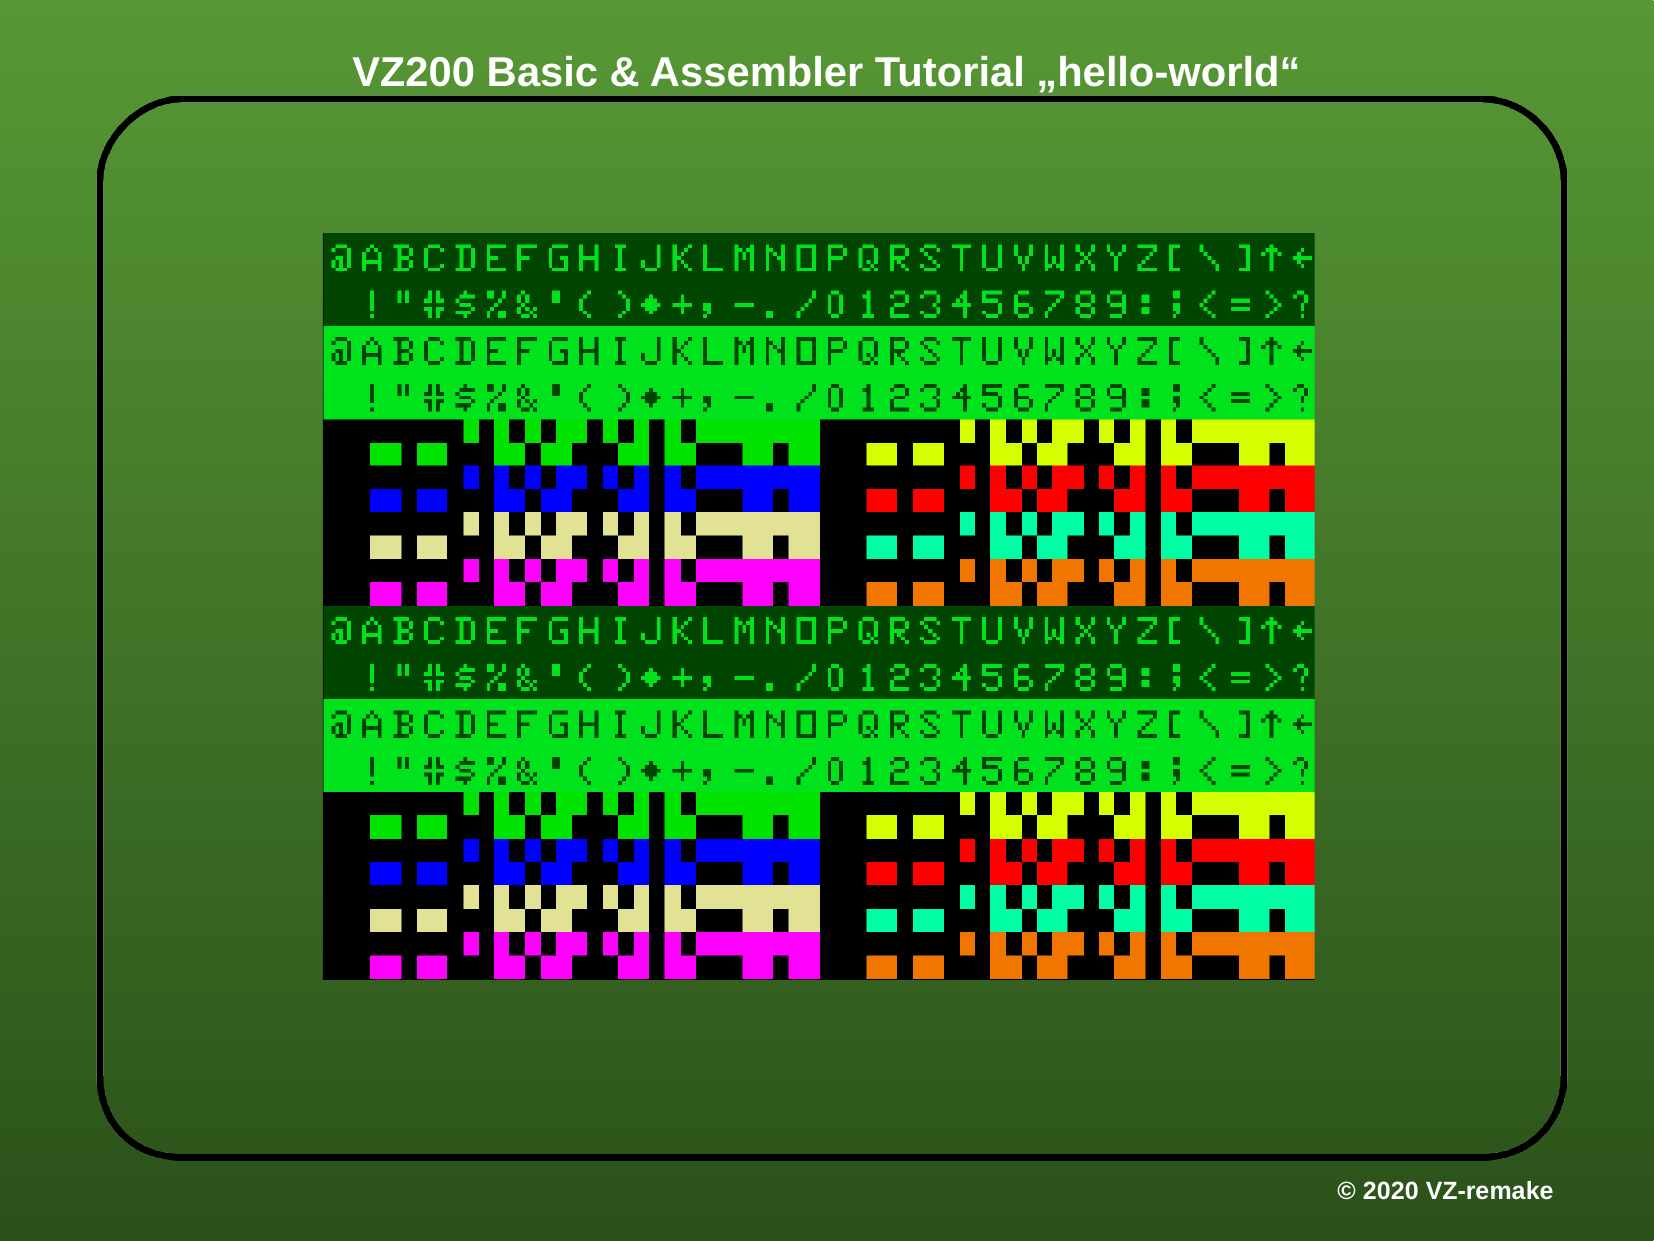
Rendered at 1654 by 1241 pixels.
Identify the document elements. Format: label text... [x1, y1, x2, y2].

title VZ200 Basic & Assembler Tutorial „hello-world“ [82, 48, 1571, 96]
picture [1408, 1184, 1413, 1196]
picture [1380, 1184, 1385, 1196]
picture [1502, 1188, 1506, 1199]
picture [1339, 1183, 1354, 1198]
picture [59, 58, 1607, 1199]
